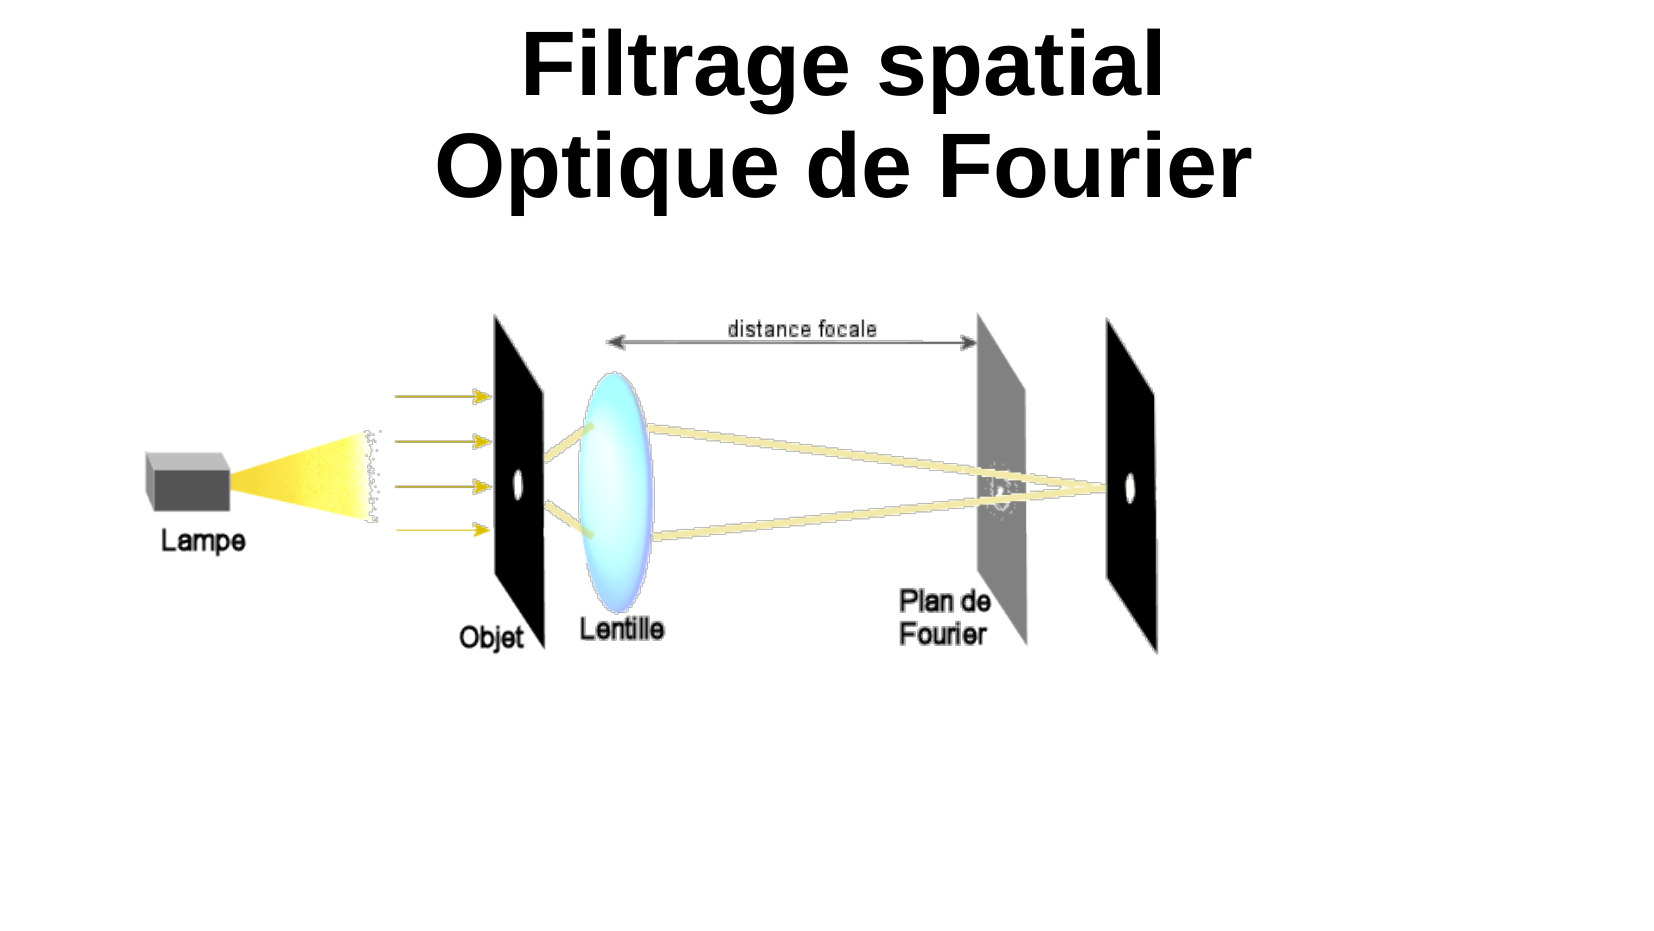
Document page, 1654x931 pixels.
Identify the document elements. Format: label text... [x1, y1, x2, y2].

picture [143, 306, 1326, 658]
title Filtrage spatial Optique de Fourier [11, 0, 1654, 269]
